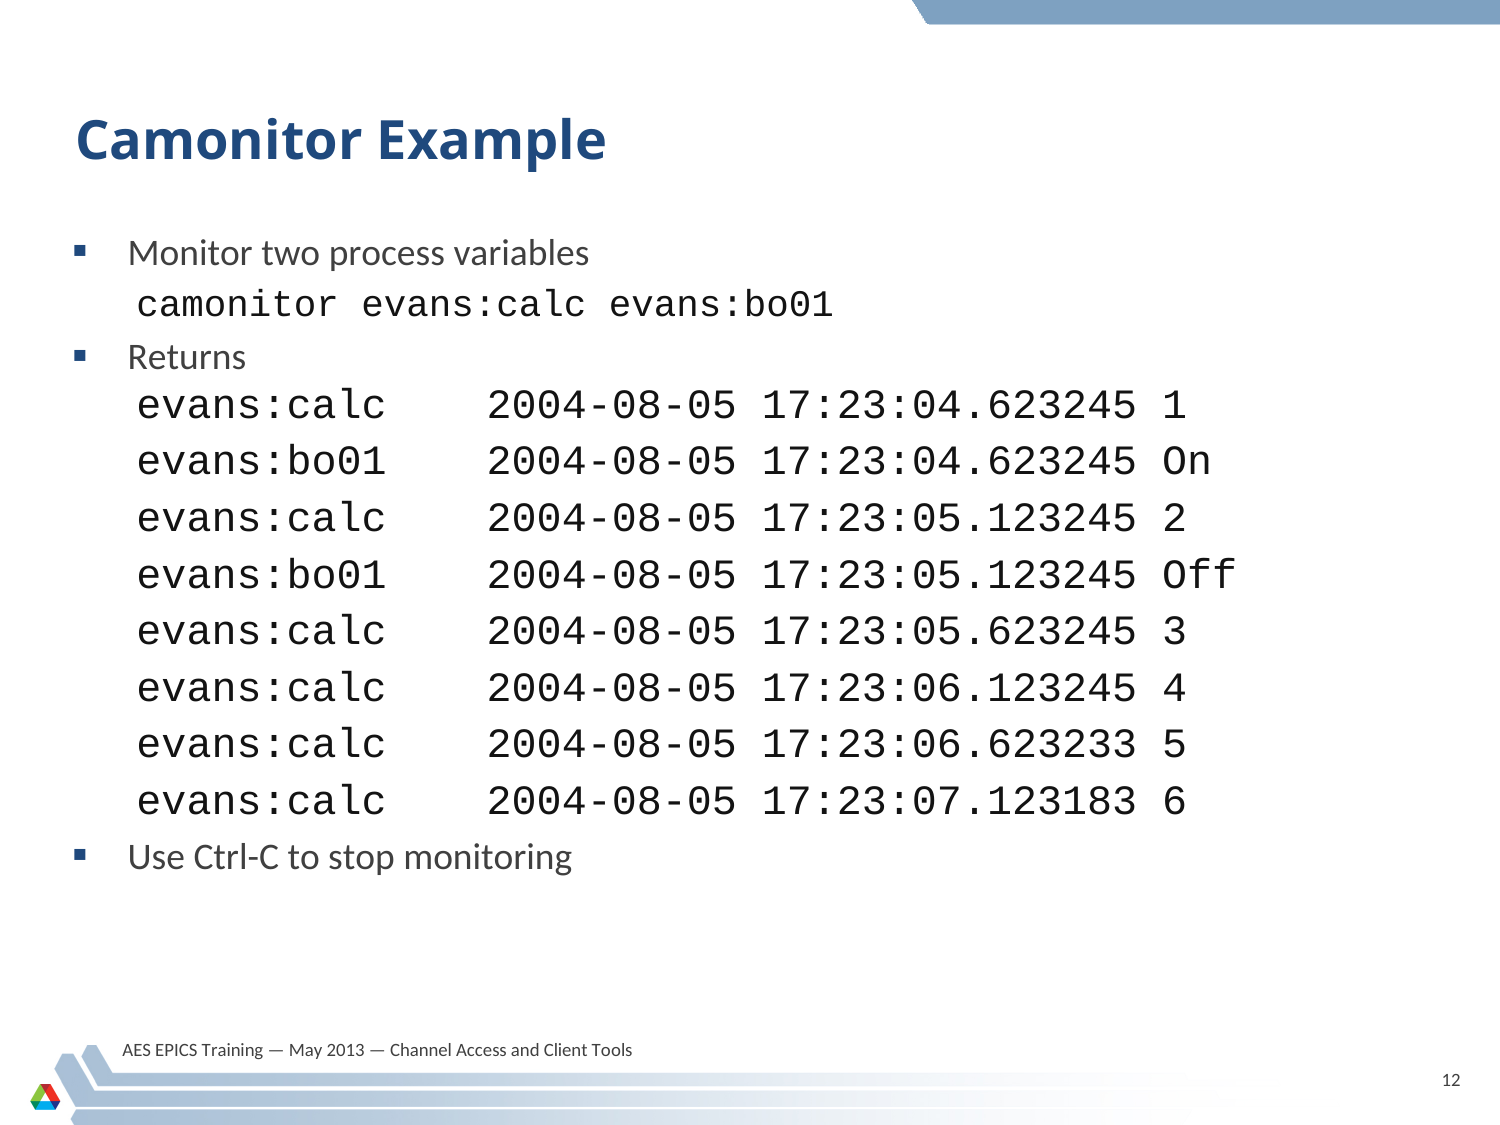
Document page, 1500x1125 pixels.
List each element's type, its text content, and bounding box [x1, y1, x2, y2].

picture [0, 0, 1500, 26]
title Camonitor Example [75, 45, 1426, 233]
list Monitor two process variables camonitor evans:calc evans:bo01 Returns evans:calc 2004-08-05 17:23:04.623245 1 evans:bo01 2004-08-05 17:23:04.623245 On evans:calc 2004-08-05 17:23:05.123245 2 evans:bo01 2004-08-05 17:23:05.123245 Off evans:calc 2004-08-05 17:23:05.623245 3 evans:calc 2004-08-05 17:23:06.123245 4 evans:calc 2004-08-05 17:23:06.623233 5 evans:calc 2004-08-05 17:23:07.123183 6 Use Ctrl-C to stop monitoring [56, 229, 1359, 911]
picture [0, 1037, 1500, 1125]
